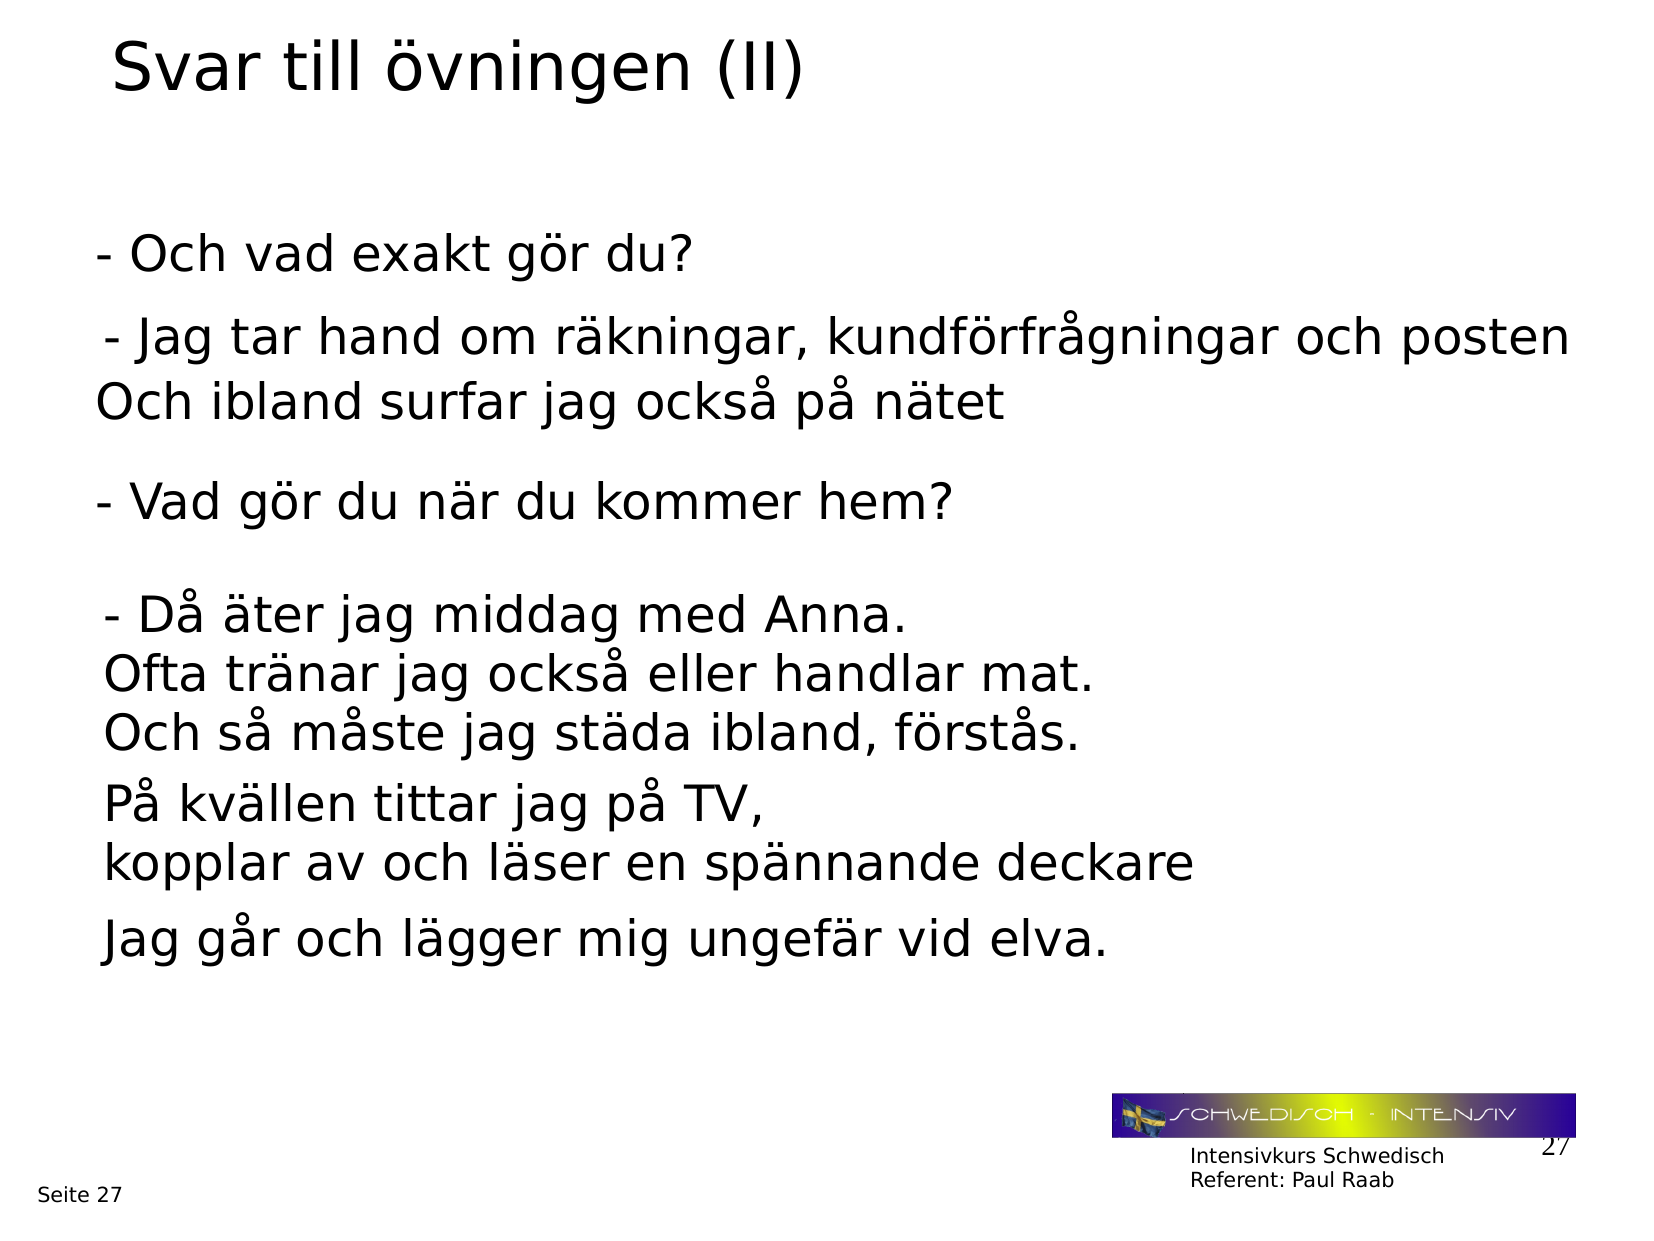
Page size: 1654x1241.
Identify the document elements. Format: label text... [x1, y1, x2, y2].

text_box - Och vad exakt gör du? [80, 217, 788, 302]
text_box - Jag tar hand om räkningar, kundförfrågningar och posten [88, 300, 1589, 376]
text_box Och ibland surfar jag också på nätet [81, 365, 1126, 450]
text_box Ofta tränar jag också eller handlar mat. [88, 637, 1163, 696]
text_box kopplar av och läser en spännande deckare [88, 826, 1426, 901]
text_box Jag går och lägger mig ungefär vid elva. [88, 903, 1426, 978]
text_box Svar till övningen (II) [75, 21, 901, 114]
text_box Och så måste jag städa ibland, förstås. [88, 696, 1163, 771]
picture [1112, 1093, 1576, 1138]
text_box - Då äter jag middag med Anna. [88, 578, 938, 637]
text_box På kvällen tittar jag på TV, [88, 767, 788, 826]
text_box - Vad gör du när du kommer hem? [80, 466, 1051, 550]
